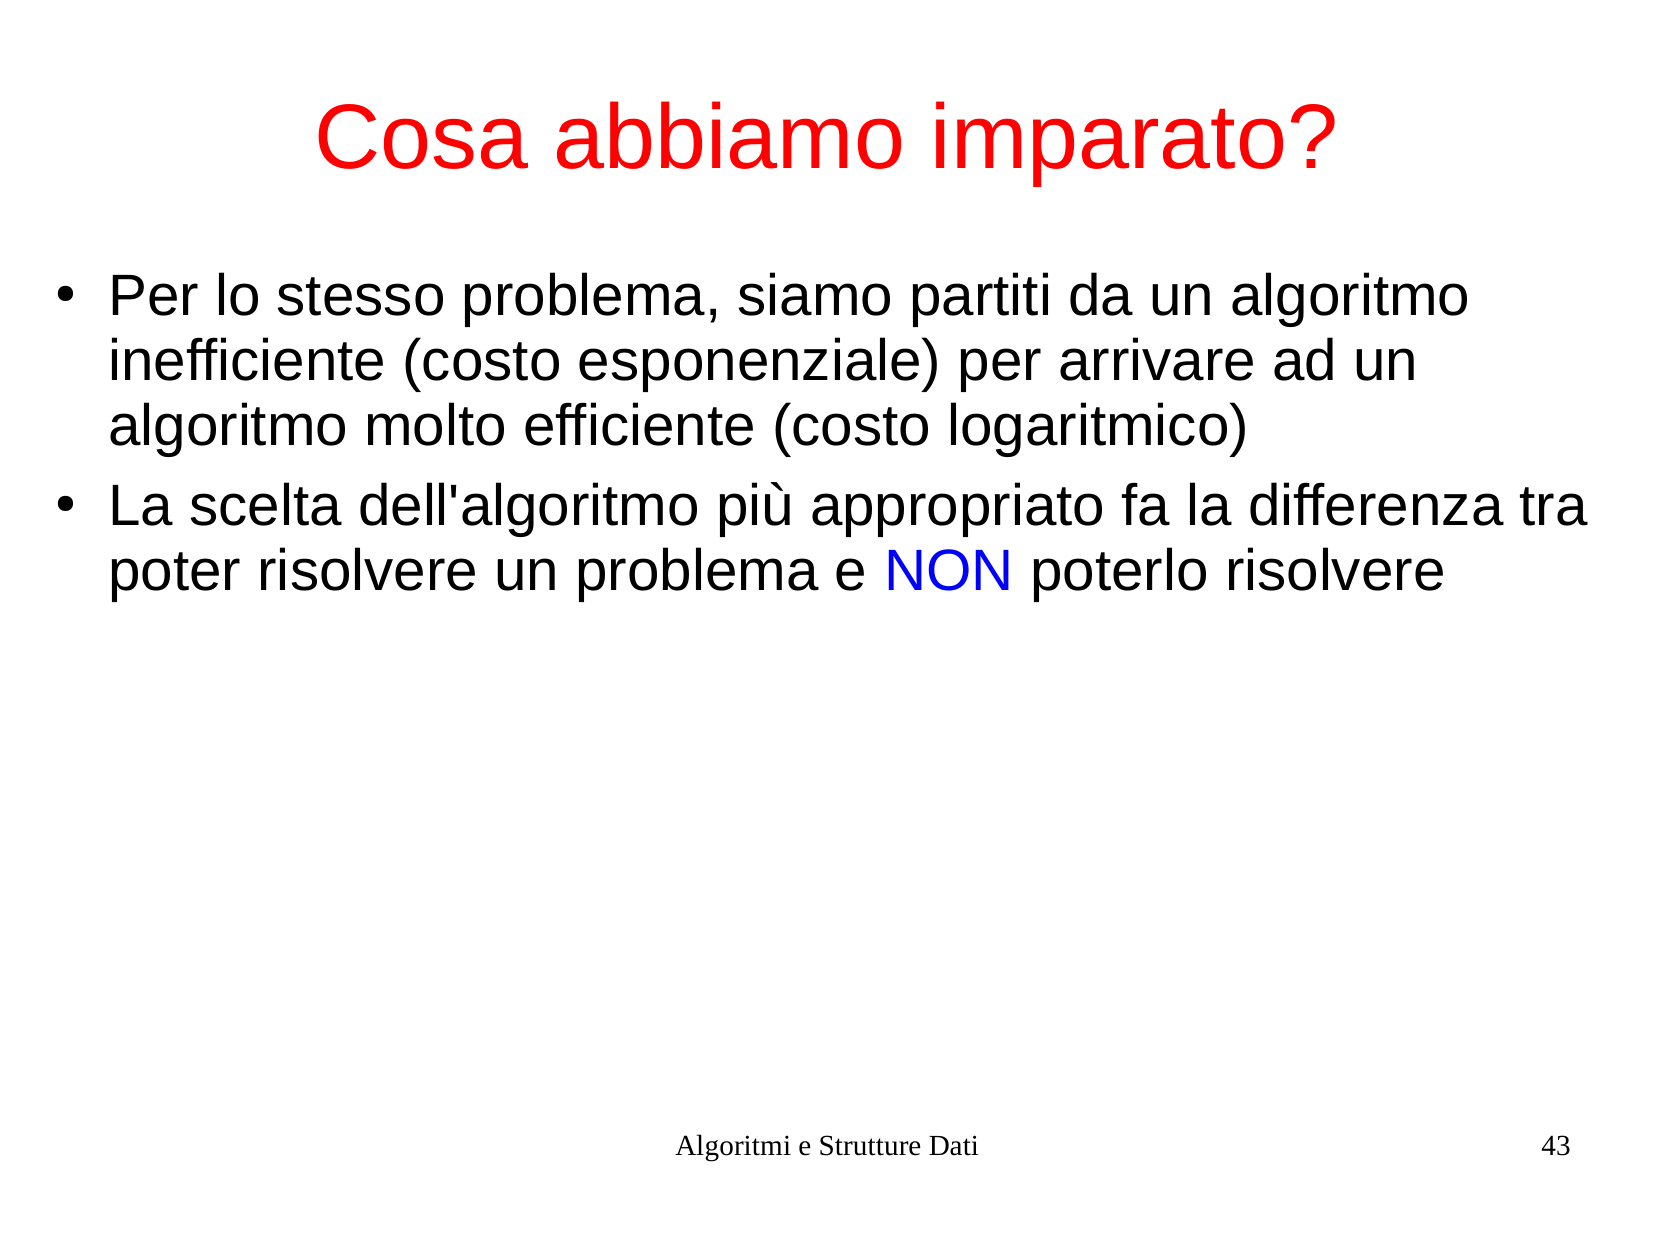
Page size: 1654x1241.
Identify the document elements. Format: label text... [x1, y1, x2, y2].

list Per lo stesso problema, siamo partiti da un algoritmo inefficiente (costo esponenziale) per arrivare ad un algoritmo molto efficiente (costo logaritmico) La scelta dell'algoritmo più appropriato fa la differenza tra poter risolvere un problema e NON poterlo risolvere [37, 262, 1613, 1109]
title Cosa abbiamo imparato? [82, 49, 1571, 226]
